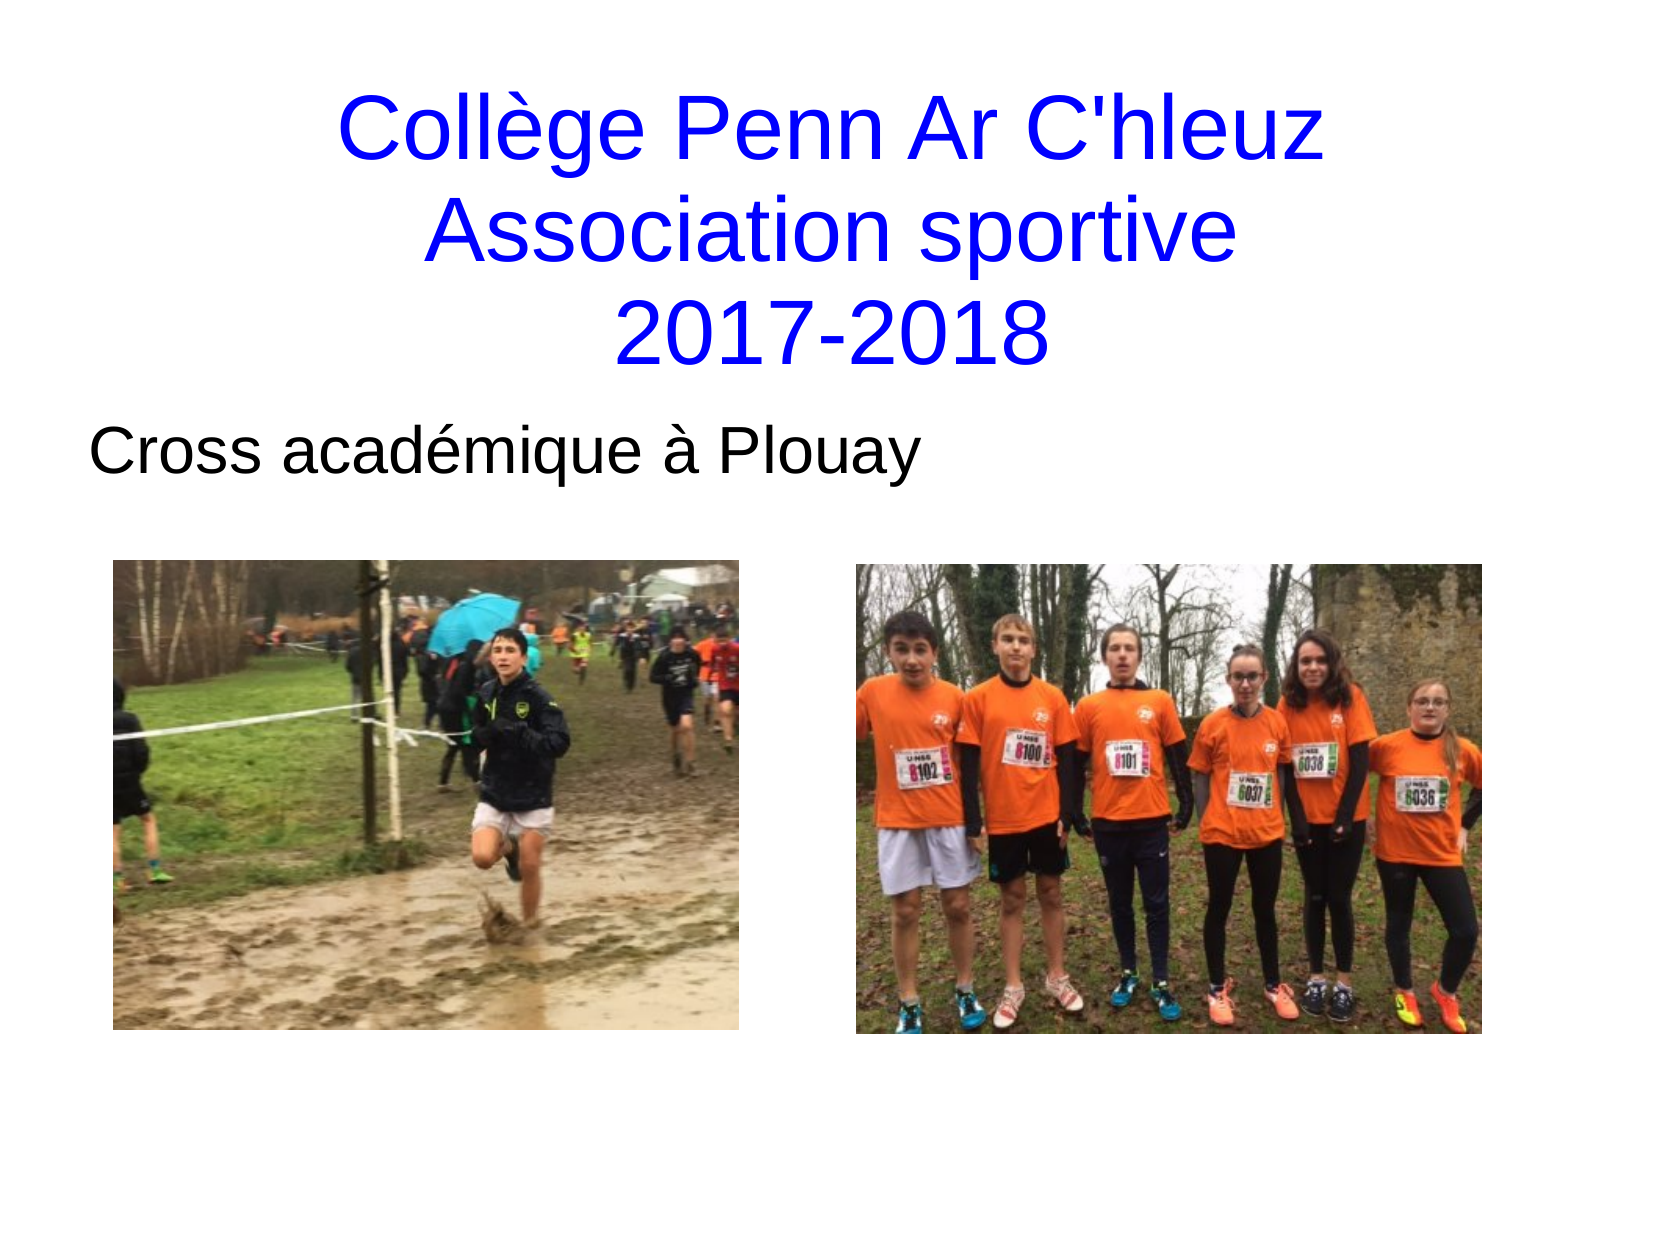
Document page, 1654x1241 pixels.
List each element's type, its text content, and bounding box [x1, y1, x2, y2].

picture [113, 560, 739, 1030]
subtitle Cross académique à Plouay [88, 413, 1571, 1109]
picture [856, 564, 1482, 1034]
title Collège Penn Ar C'hleuz Association sportive 2017-2018 [88, 76, 1577, 384]
